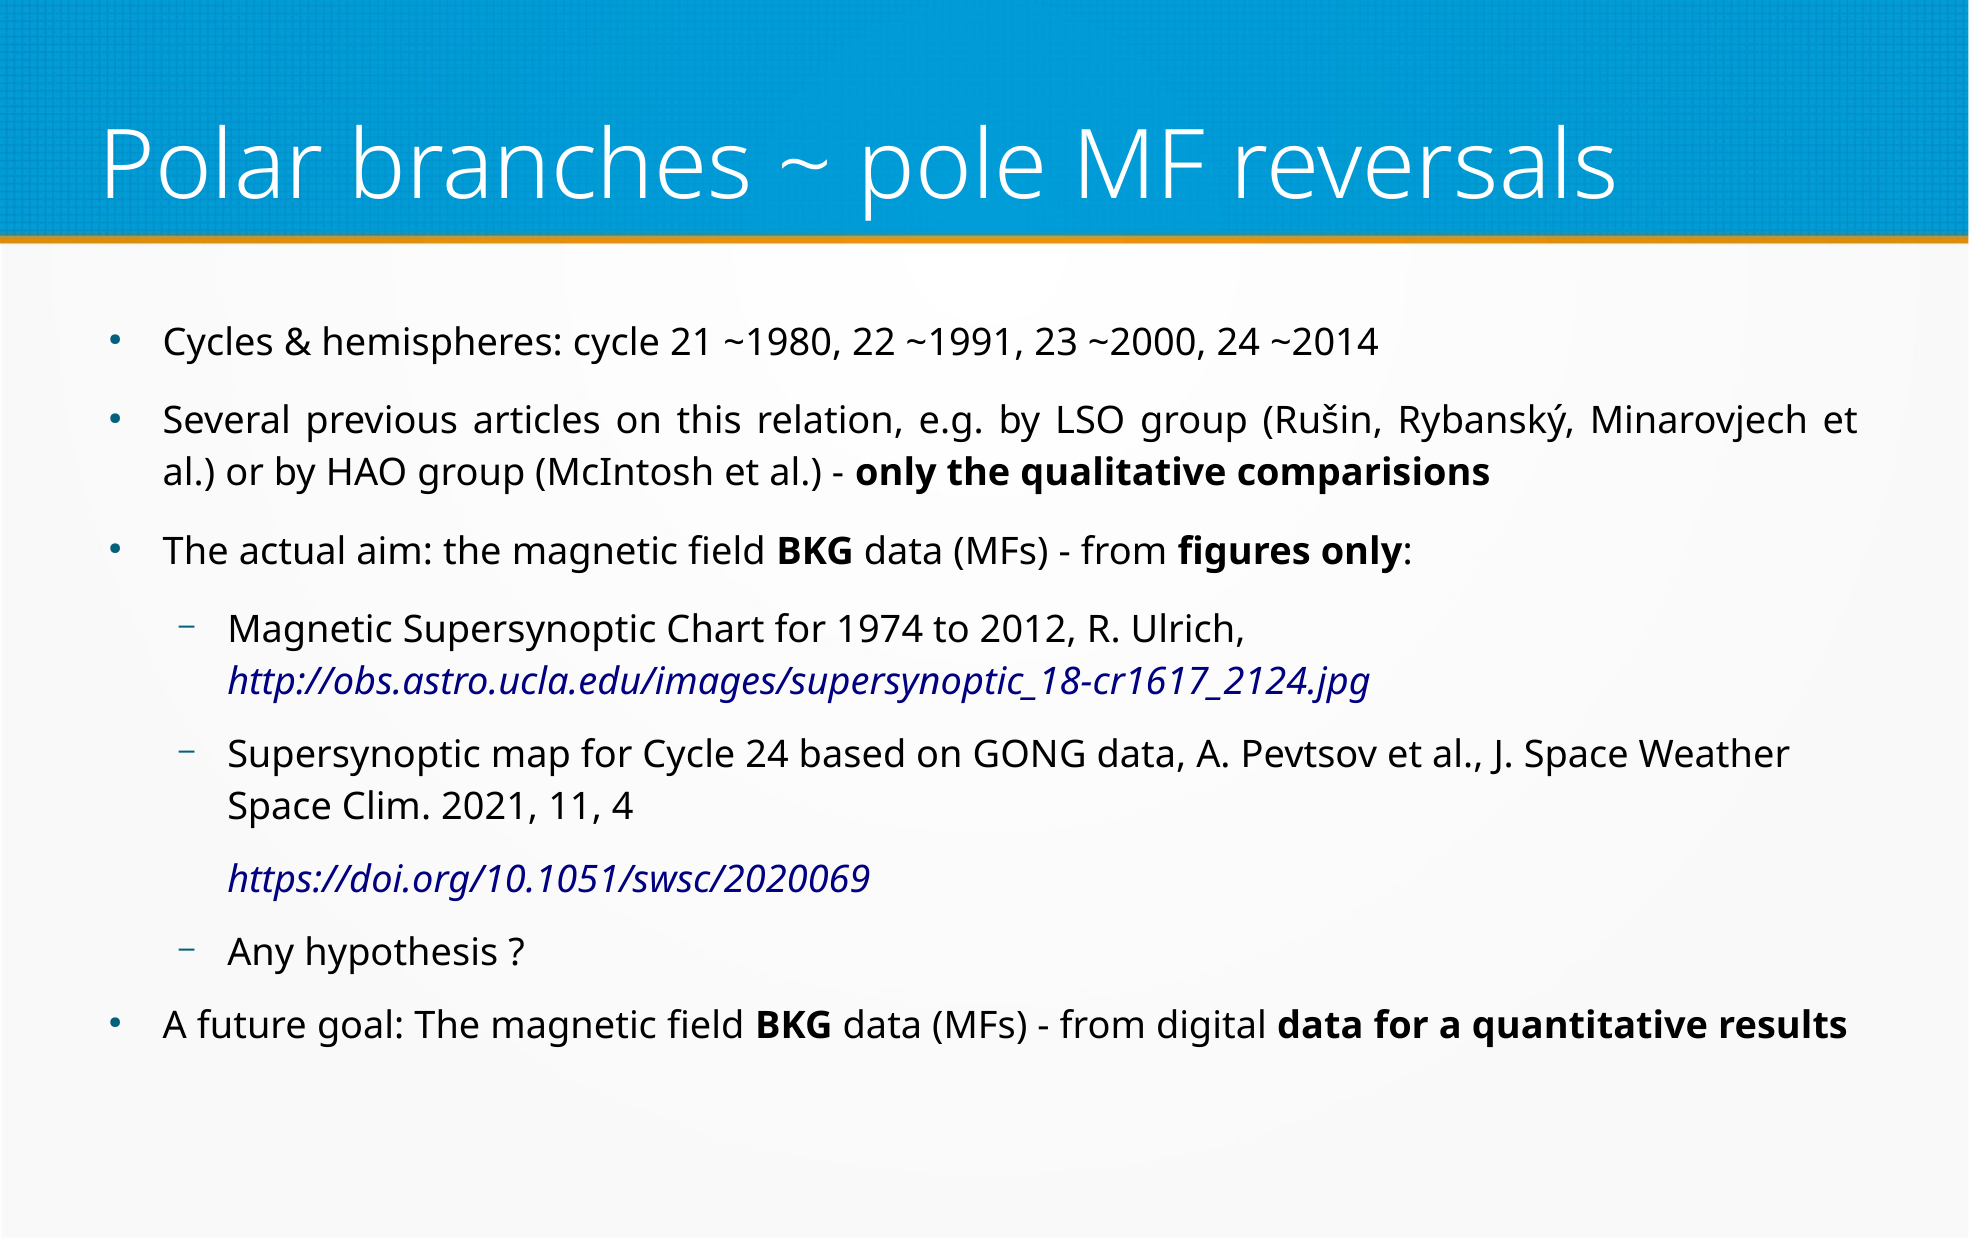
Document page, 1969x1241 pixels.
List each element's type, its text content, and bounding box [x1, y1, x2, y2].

picture [0, 233, 1969, 1241]
list Cycles & hemispheres: cycle 21 ~1980, 22 ~1991, 23 ~2000, 24 ~2014 Several previous articles on this relation, e.g. by LSO group (Rušin, Rybanský, Minarovjech et al.) or by HAO group (McIntosh et al.) - only the qualitative comparisions The actual aim: the magnetic field BKG data (MFs) - from figures only: Magnetic Supersynoptic Chart for 1974 to 2012, R. Ulrich,http://obs.astro.ucla.edu/images/supersynoptic_18-cr1617_2124.jpg Supersynoptic map for Cycle 24 based on GONG data, A. Pevtsov et al., J. Space Weather Space Clim. 2021, 11, 4 https://doi.org/10.1051/swsc/2020069 Any hypothesis ? A future goal: The magnetic field BKG data (MFs) - from digital data for a quantitative results [98, 315, 1861, 1081]
title Polar branches ~ pole MF reversals [98, 19, 1870, 227]
